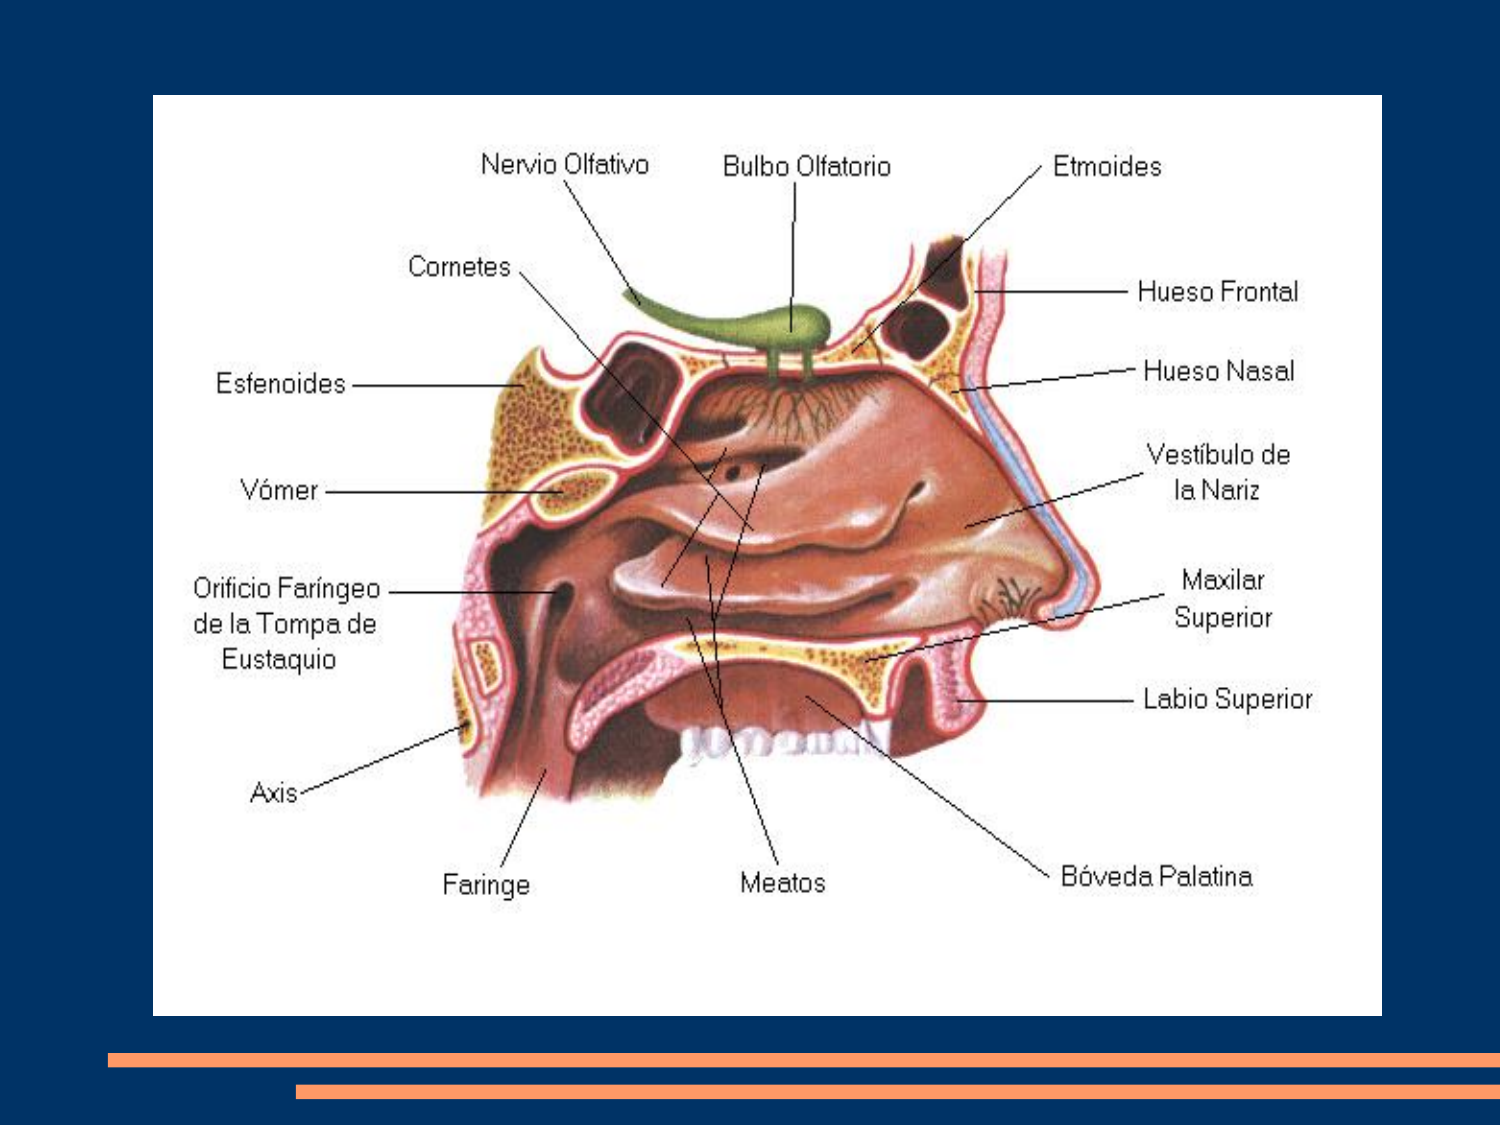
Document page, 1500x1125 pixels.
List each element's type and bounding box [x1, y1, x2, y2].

picture [153, 95, 1382, 1016]
